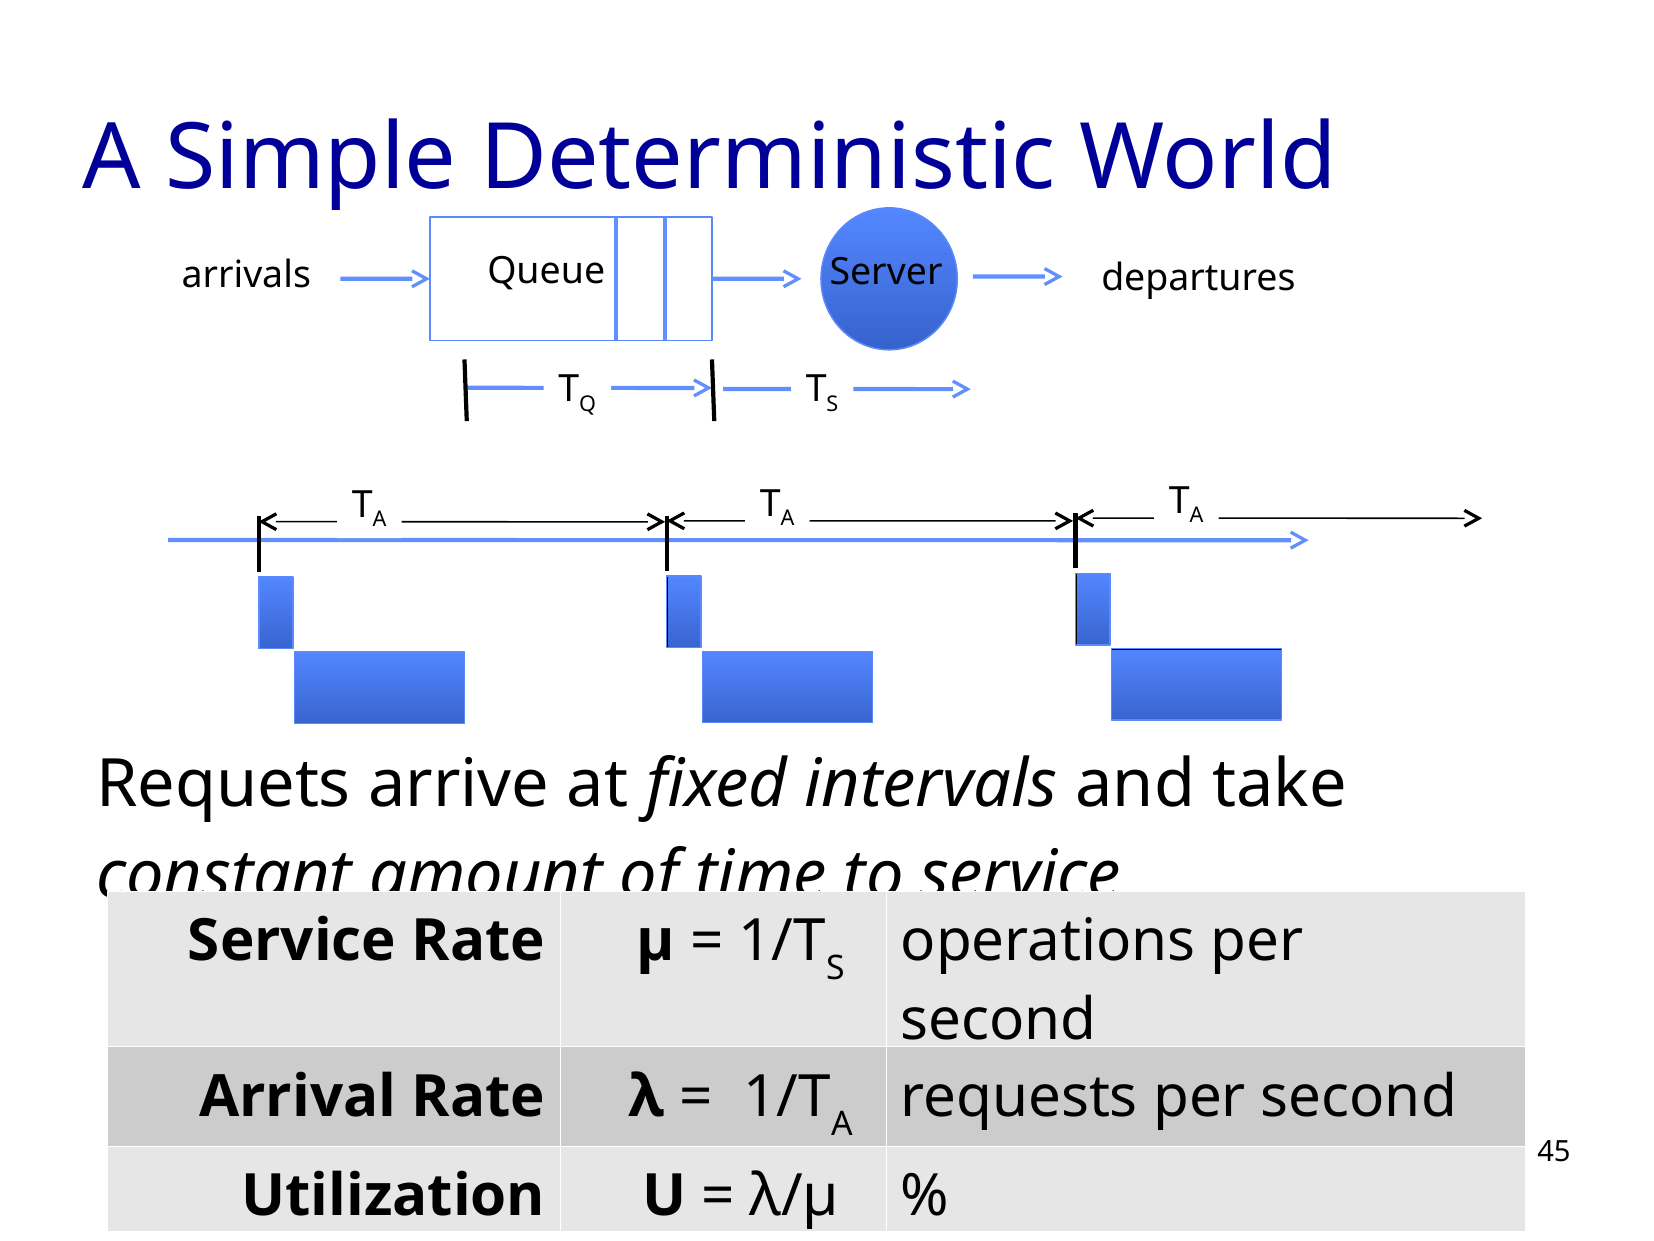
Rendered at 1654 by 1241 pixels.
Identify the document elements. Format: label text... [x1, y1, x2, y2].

title A Simple Deterministic World [82, 49, 1571, 257]
table_cell requests per second [887, 1047, 1525, 1146]
text_box [294, 652, 465, 724]
text_box [702, 651, 873, 723]
table_cell Arrival Rate [108, 1047, 560, 1146]
text_box [832, 207, 946, 239]
text_box [258, 577, 293, 649]
table_cell Utilization [108, 1147, 560, 1231]
table_header μ = 1/TS [561, 892, 886, 1046]
table_header operations per second [887, 892, 1525, 1046]
table_header Service Rate [108, 892, 560, 1046]
text_box TQ [543, 356, 612, 423]
list Requets arrive at fixed intervals and take constant amount of time to service [60, 735, 1571, 1096]
table_cell % [887, 1147, 1525, 1231]
text_box TA [1154, 468, 1219, 535]
text_box [430, 217, 712, 341]
text_box [1075, 573, 1110, 645]
table_cell U = λ/μ [561, 1147, 886, 1231]
text_box [1111, 648, 1282, 720]
text_box TS [791, 356, 854, 423]
text_box [666, 576, 701, 648]
text_box TA [337, 472, 402, 539]
text_box [824, 300, 955, 350]
text_box Server [814, 239, 958, 300]
text_box Queue [472, 238, 621, 299]
text_box TA [745, 471, 810, 538]
table_cell λ = 1/TA [561, 1047, 886, 1146]
text_box departures [1086, 245, 1311, 306]
text_box arrivals [166, 243, 326, 303]
